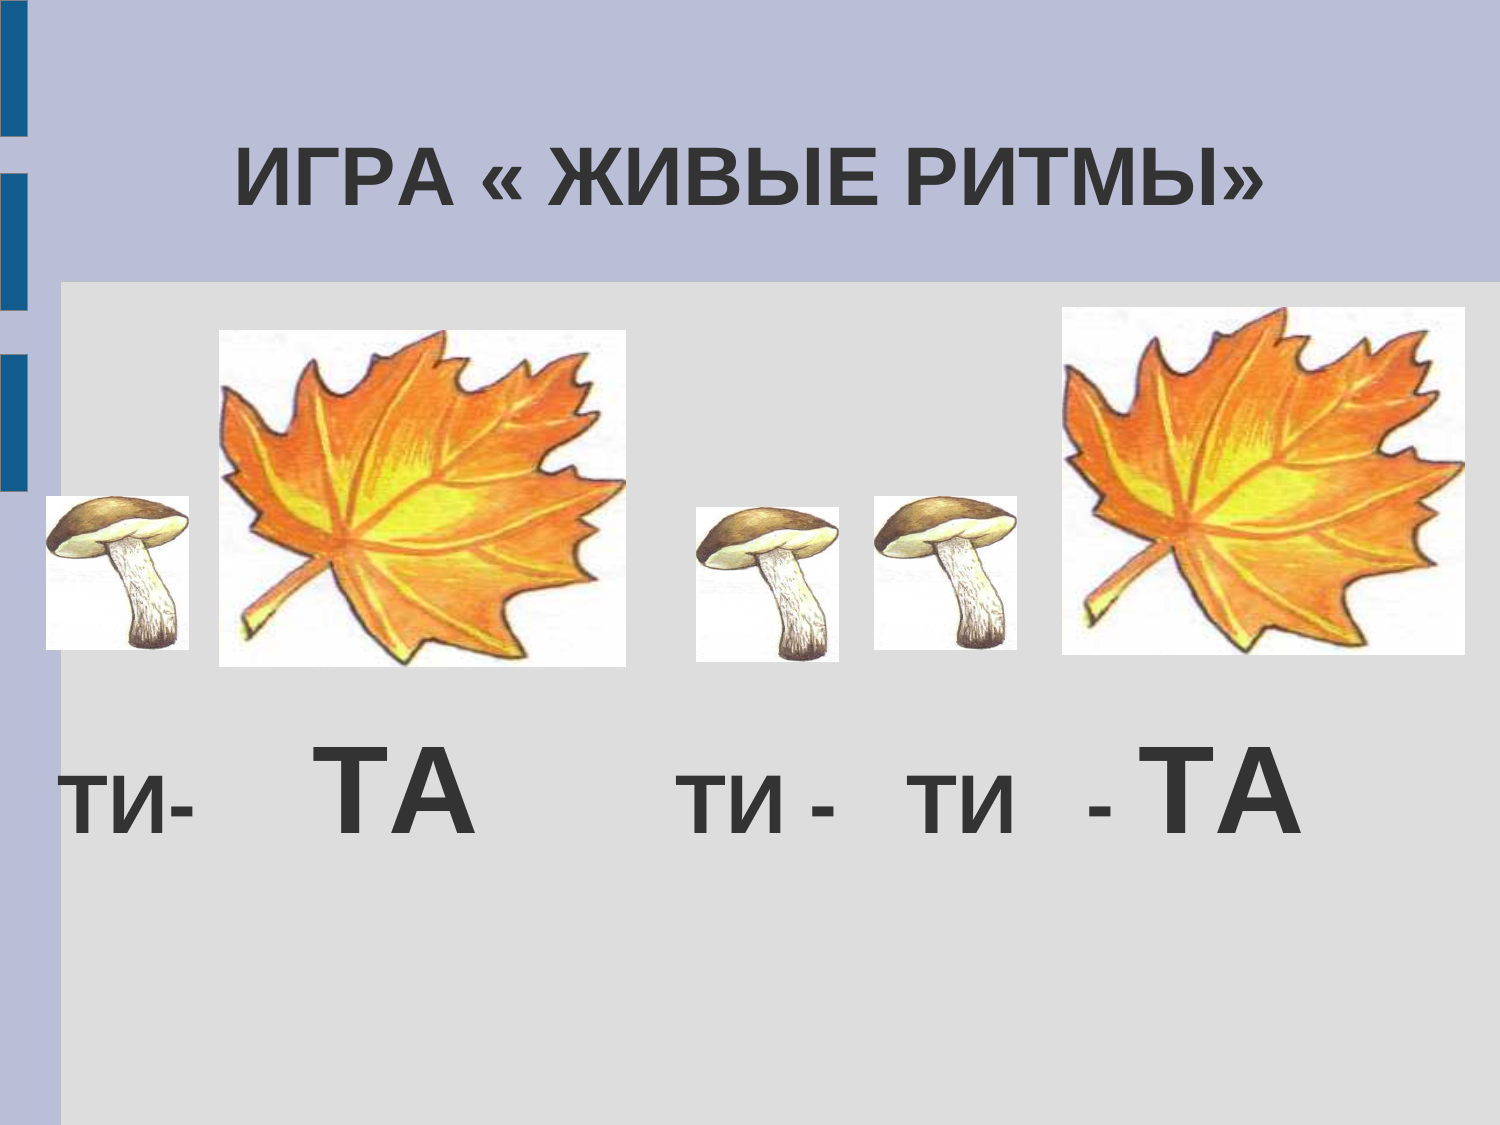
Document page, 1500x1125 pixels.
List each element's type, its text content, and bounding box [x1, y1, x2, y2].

picture [696, 507, 839, 662]
picture [1062, 307, 1465, 655]
picture [874, 496, 1017, 650]
title ИГРА « ЖИВЫЕ РИТМЫ» [110, 82, 1392, 271]
title ТИ- ТА ТИ - ТИ - ТА [0, 720, 1489, 954]
picture [46, 496, 189, 650]
picture [219, 330, 626, 667]
